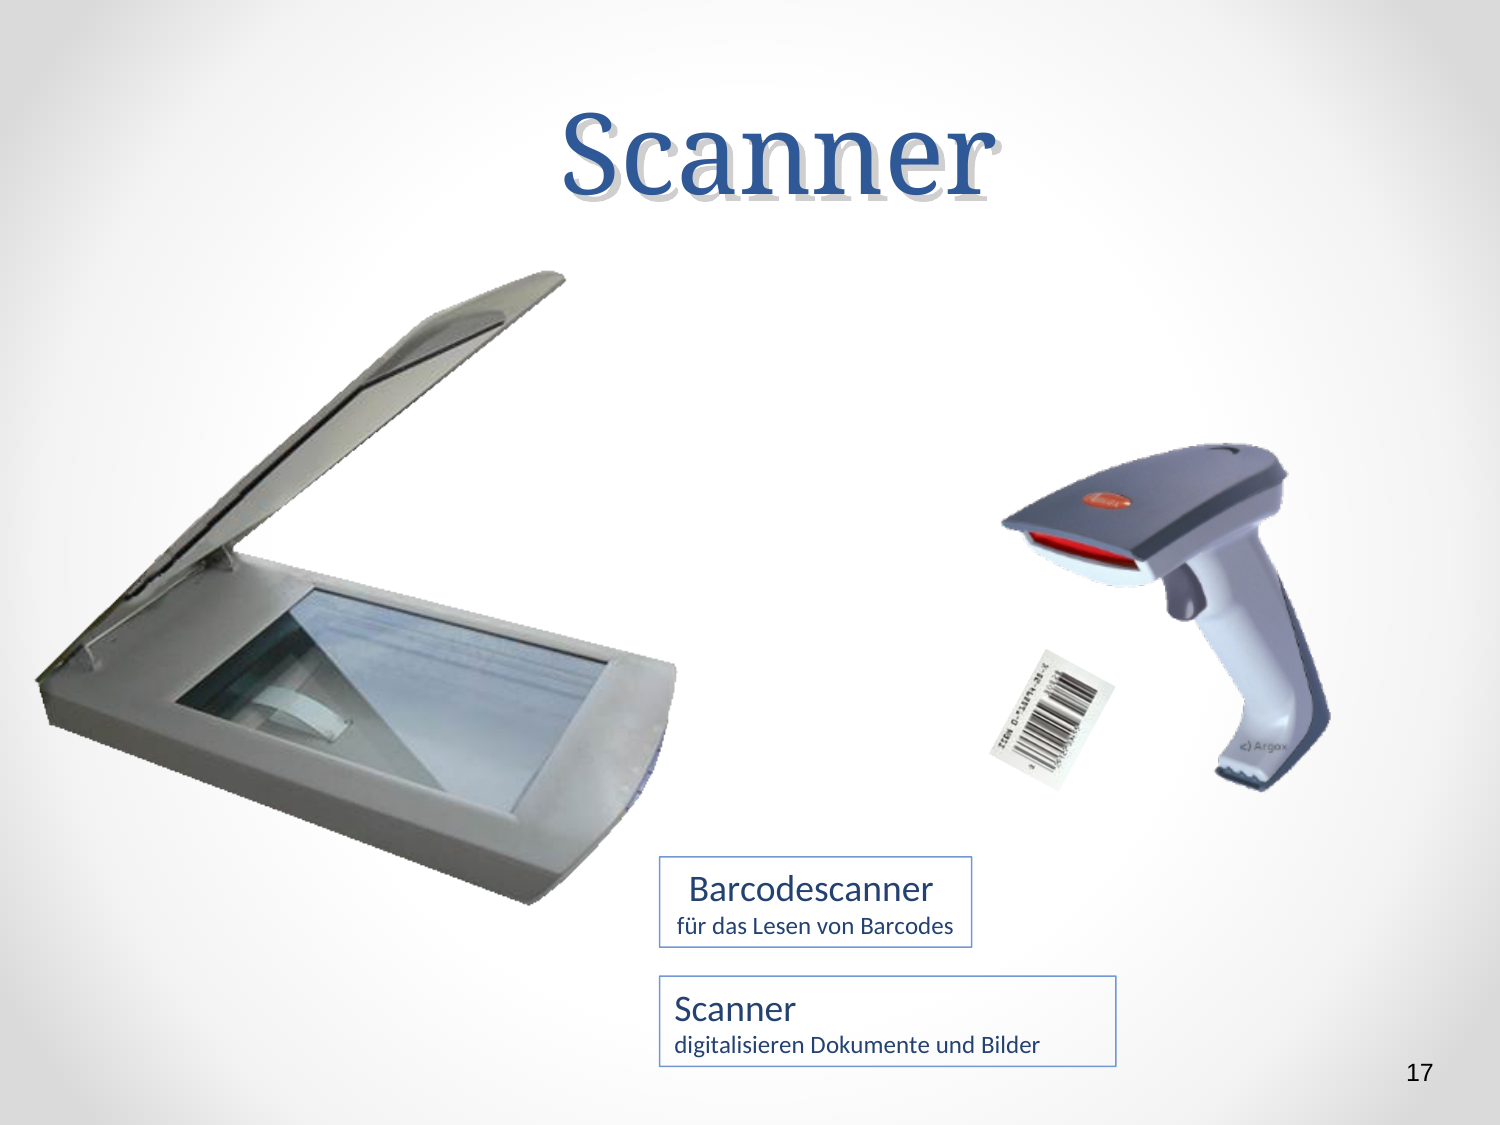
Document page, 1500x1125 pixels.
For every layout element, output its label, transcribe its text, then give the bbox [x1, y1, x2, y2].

text_box <Nummer> [1401, 1042, 1494, 1103]
text_box Barcodescanner für das Lesen von Barcodes [659, 856, 972, 948]
picture [0, 0, 1500, 1125]
text_box Scanner digitalisieren Dokumente und Bilder [659, 976, 1116, 1067]
title Scanner [75, 88, 1483, 225]
